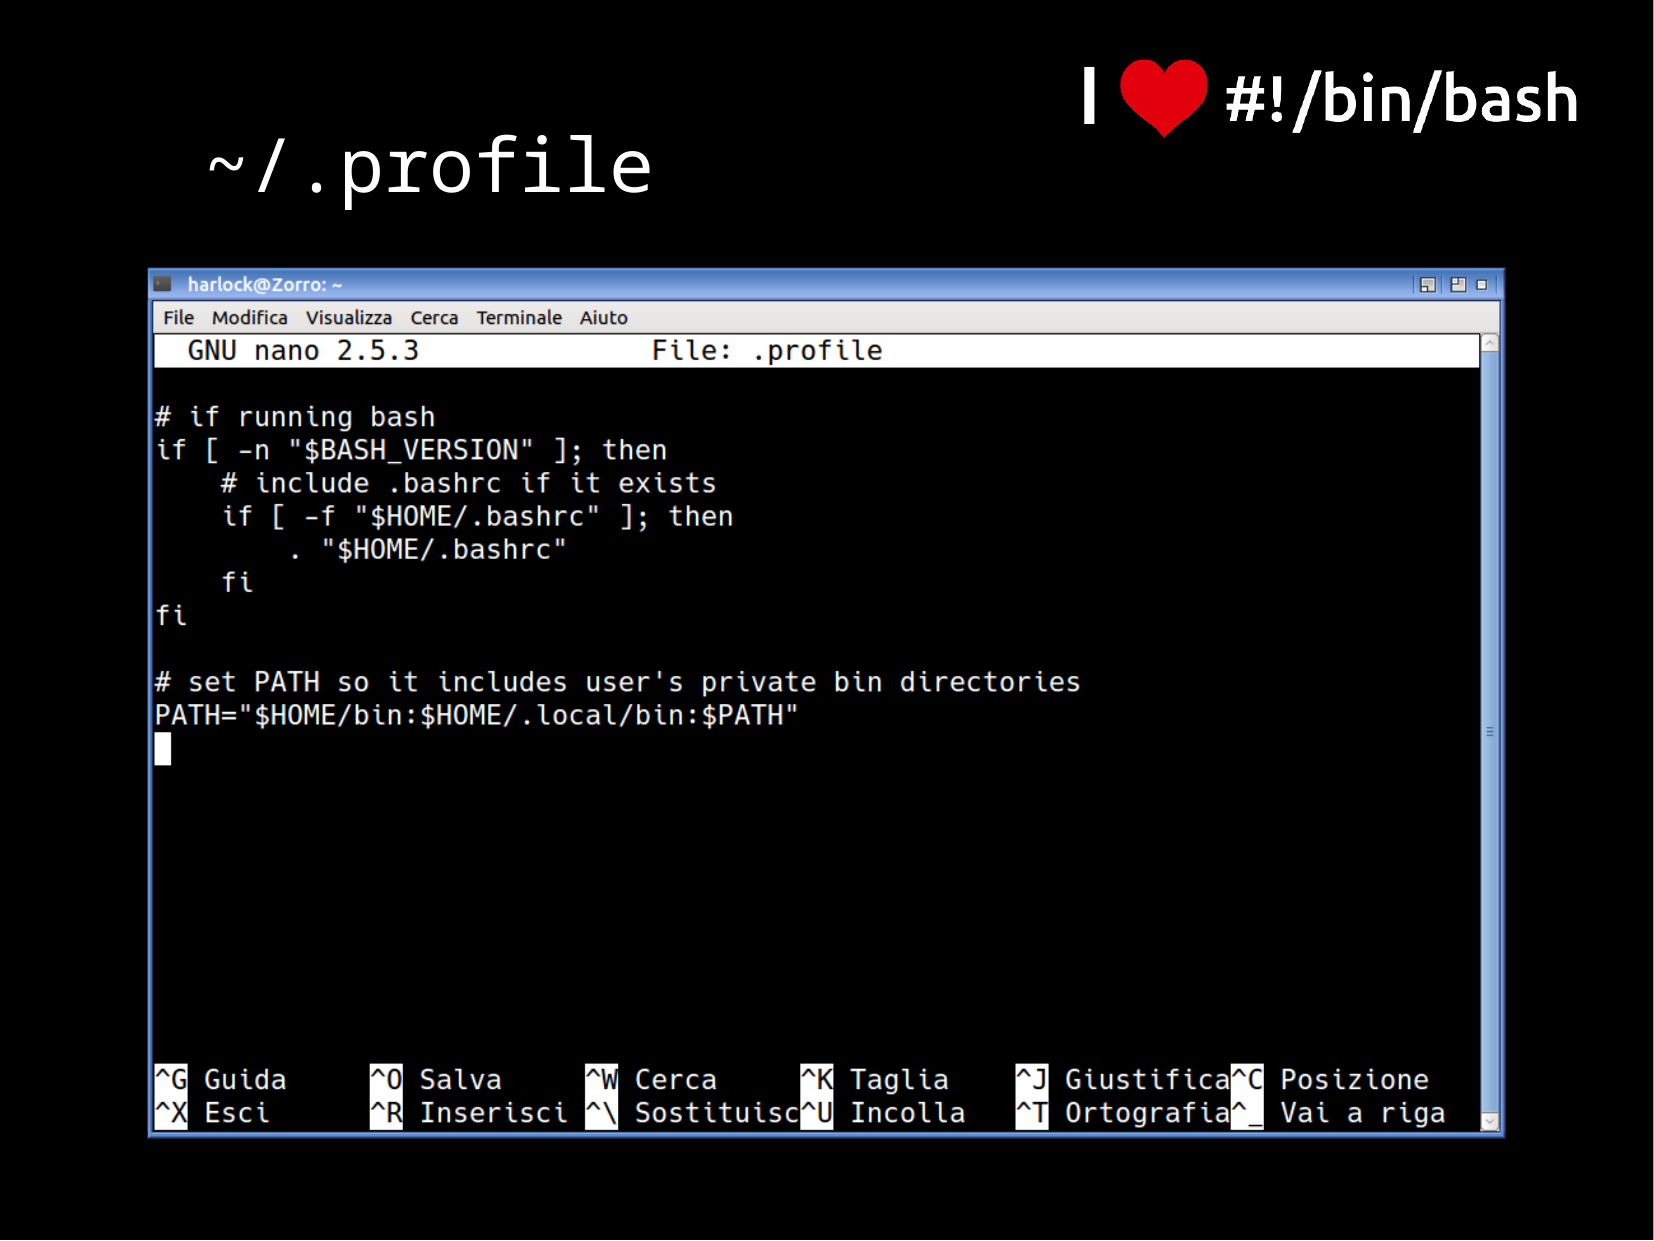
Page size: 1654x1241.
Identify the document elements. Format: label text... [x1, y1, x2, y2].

text_box ~/.profile [190, 105, 753, 215]
picture [1064, 45, 1595, 154]
picture [147, 267, 1506, 1139]
